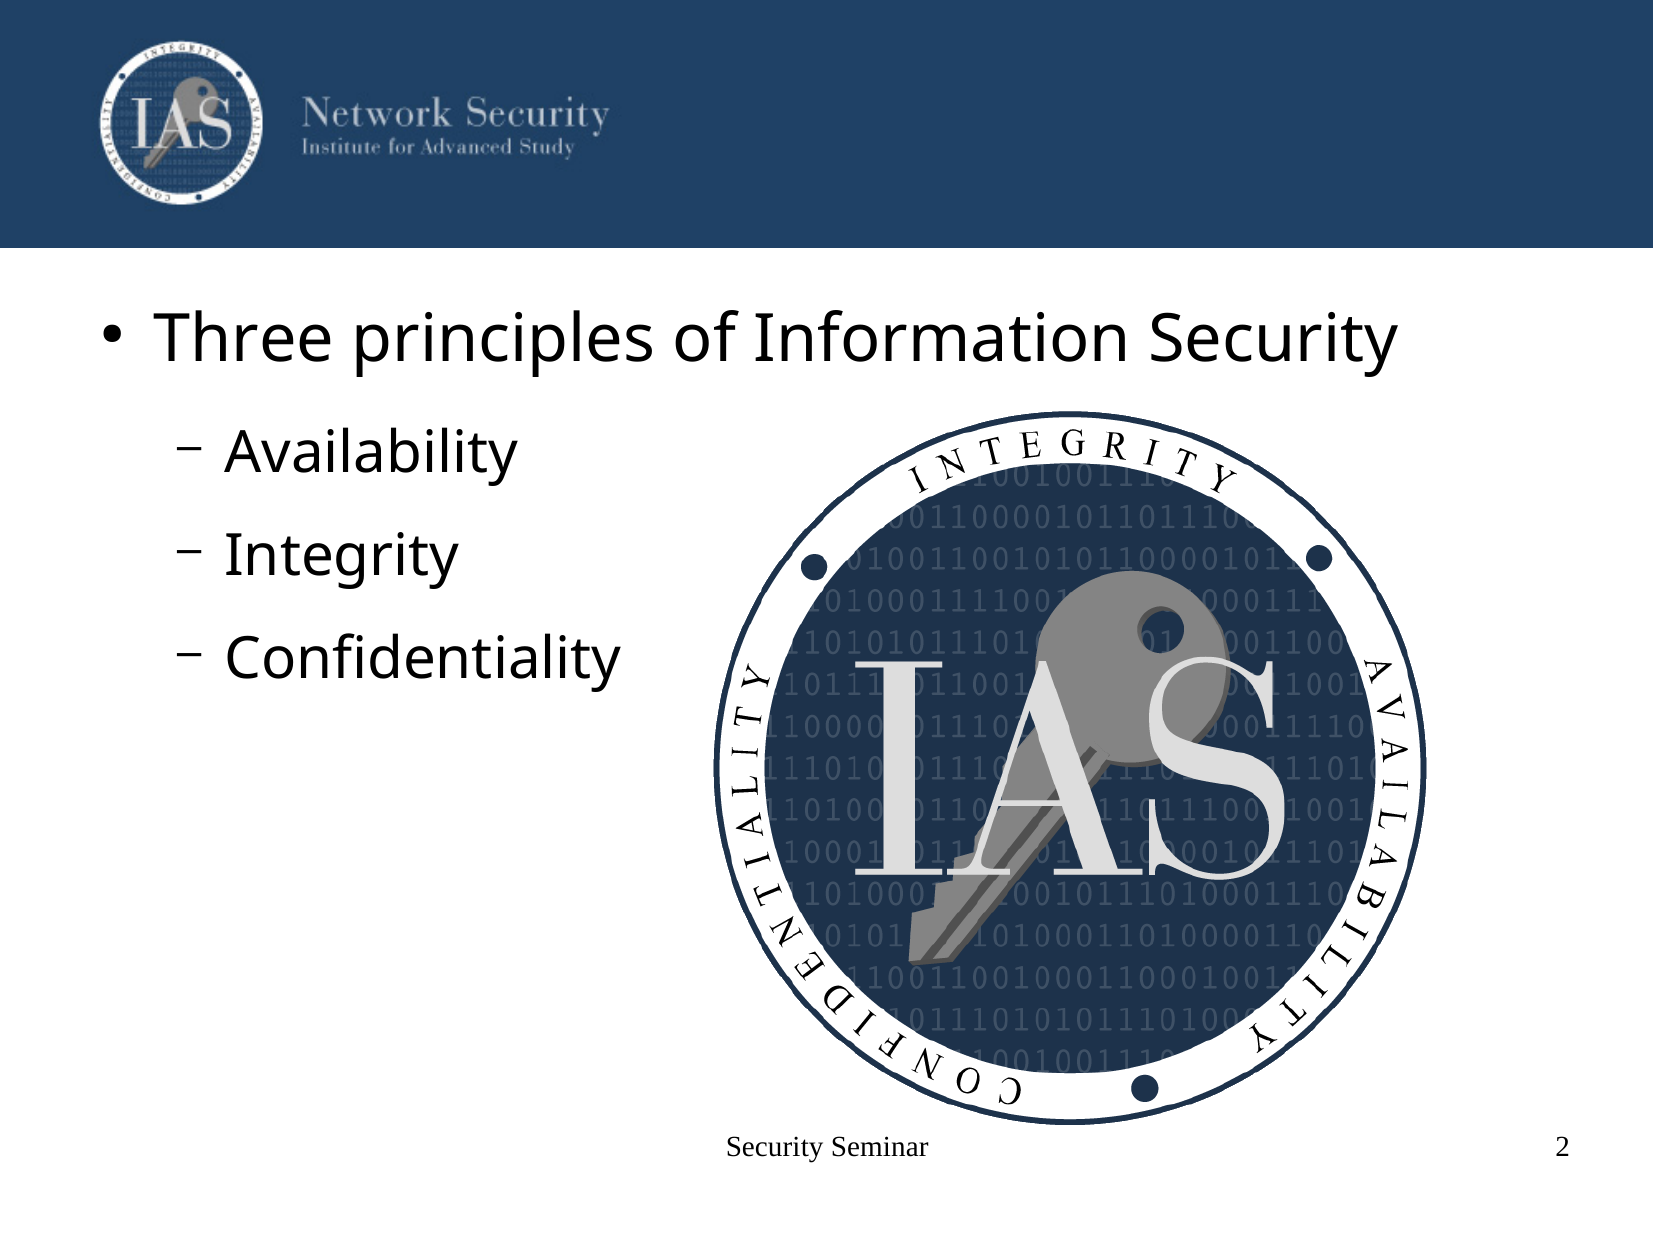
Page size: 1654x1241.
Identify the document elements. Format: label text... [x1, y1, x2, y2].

picture [0, 0, 1653, 248]
list Three principles of Information Security Availability Integrity Confidentiality [82, 290, 1571, 1109]
picture [639, 337, 1500, 1201]
